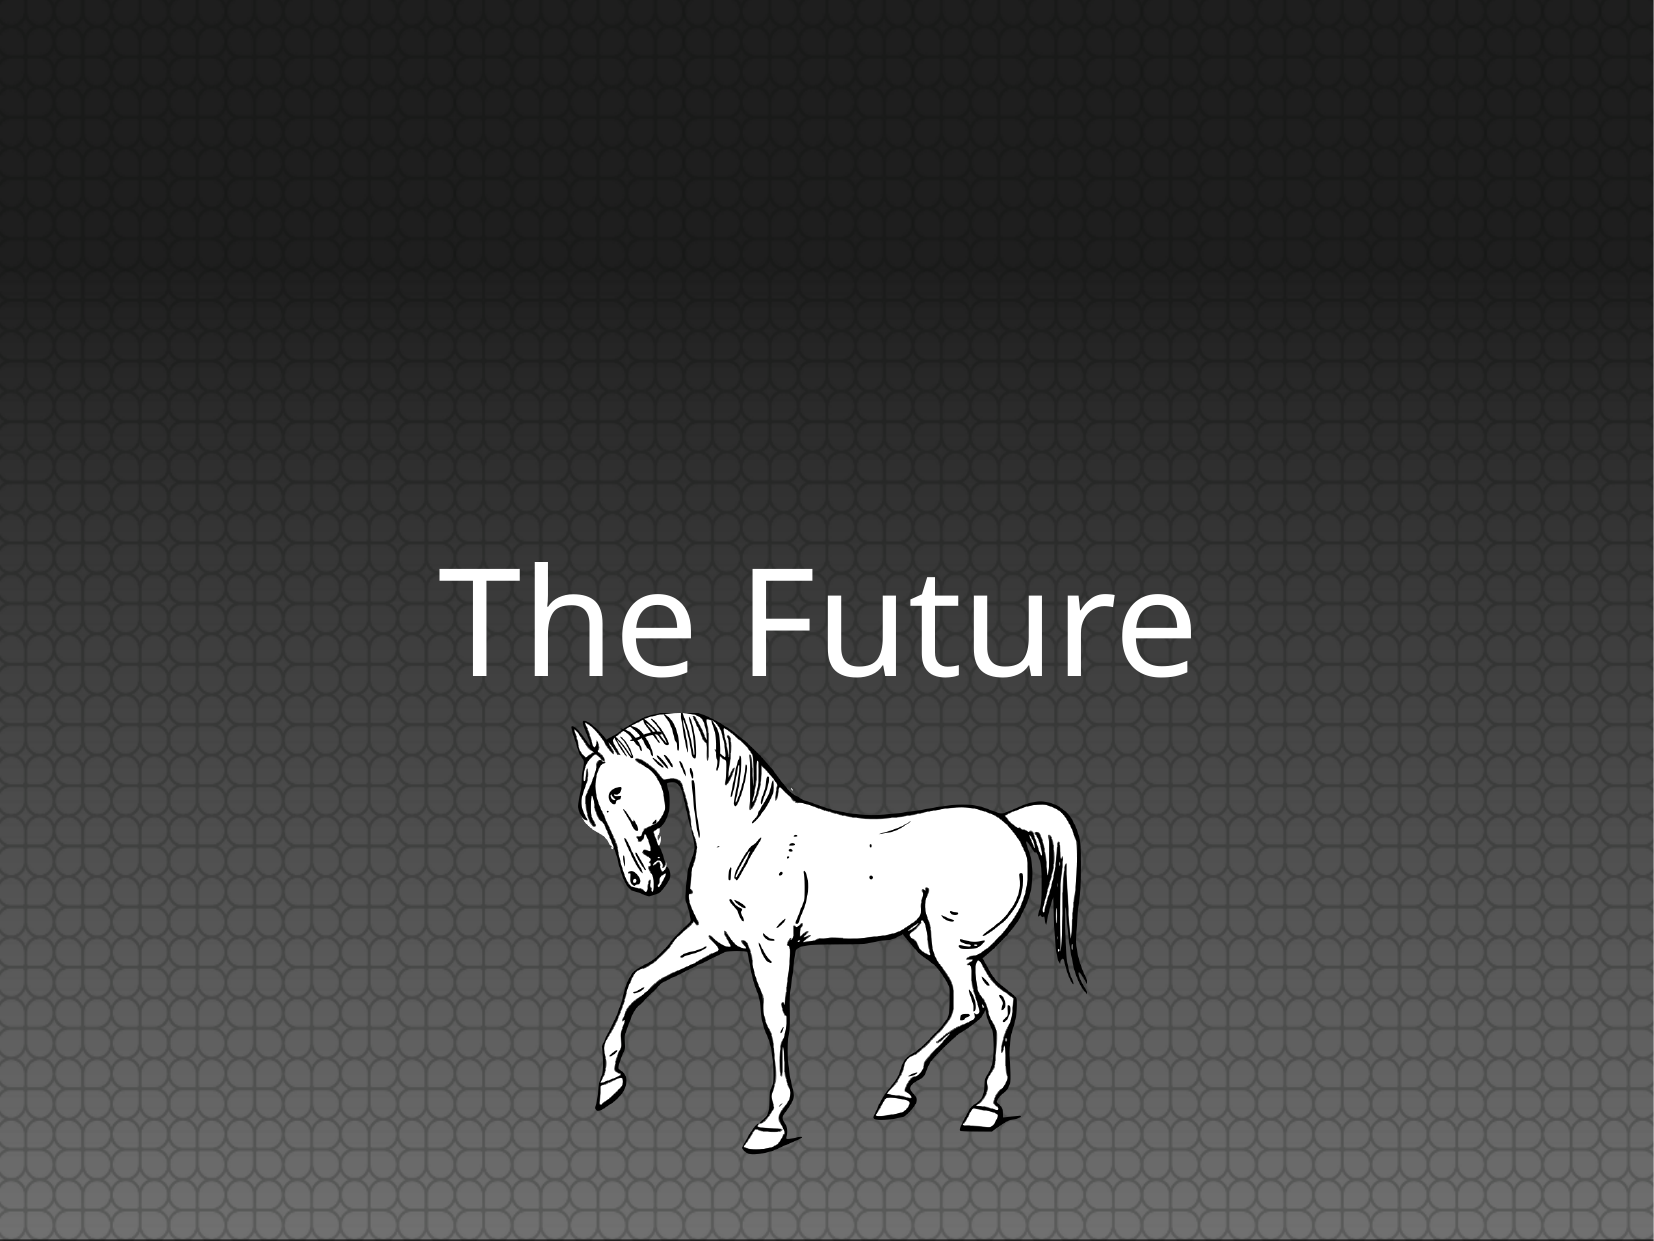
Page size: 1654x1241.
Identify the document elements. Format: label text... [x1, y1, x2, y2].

title The Future [75, 525, 1564, 713]
picture [0, 0, 1654, 1241]
